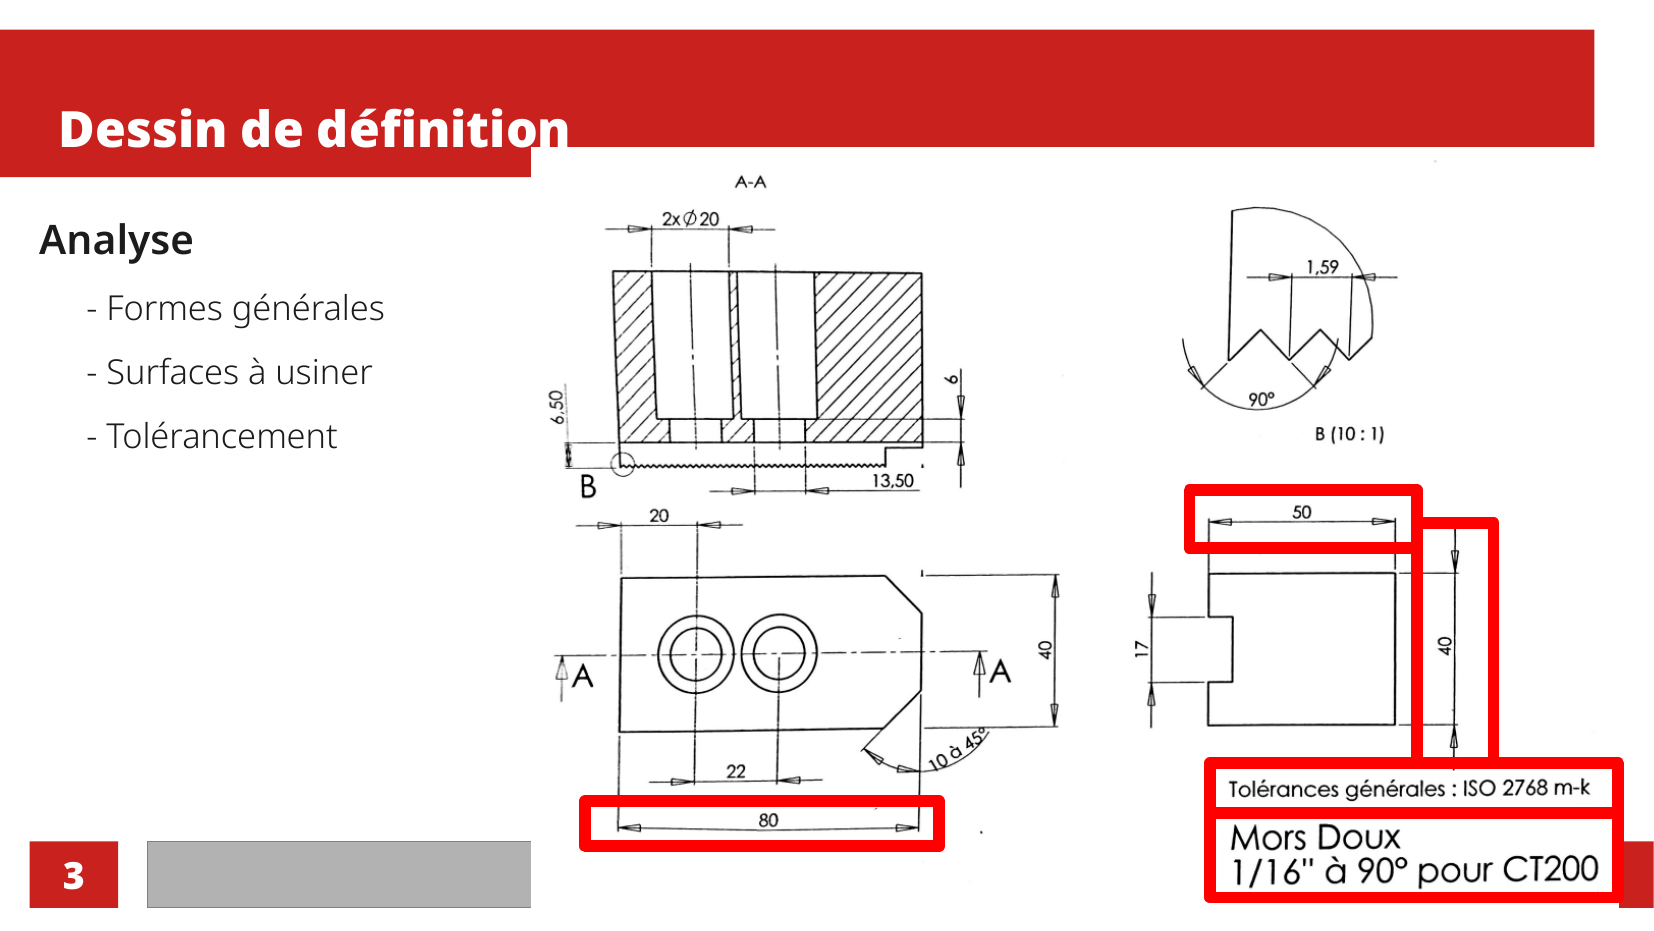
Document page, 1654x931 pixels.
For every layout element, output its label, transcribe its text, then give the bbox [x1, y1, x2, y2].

list Analyse - Formes générales - Surfaces à usiner - Tolérancement [39, 210, 495, 543]
picture [1423, 529, 1488, 757]
picture [1195, 496, 1411, 542]
picture [1216, 769, 1612, 807]
picture [531, 147, 1619, 913]
picture [1216, 819, 1612, 892]
title Dessin de définition [59, 44, 1595, 163]
